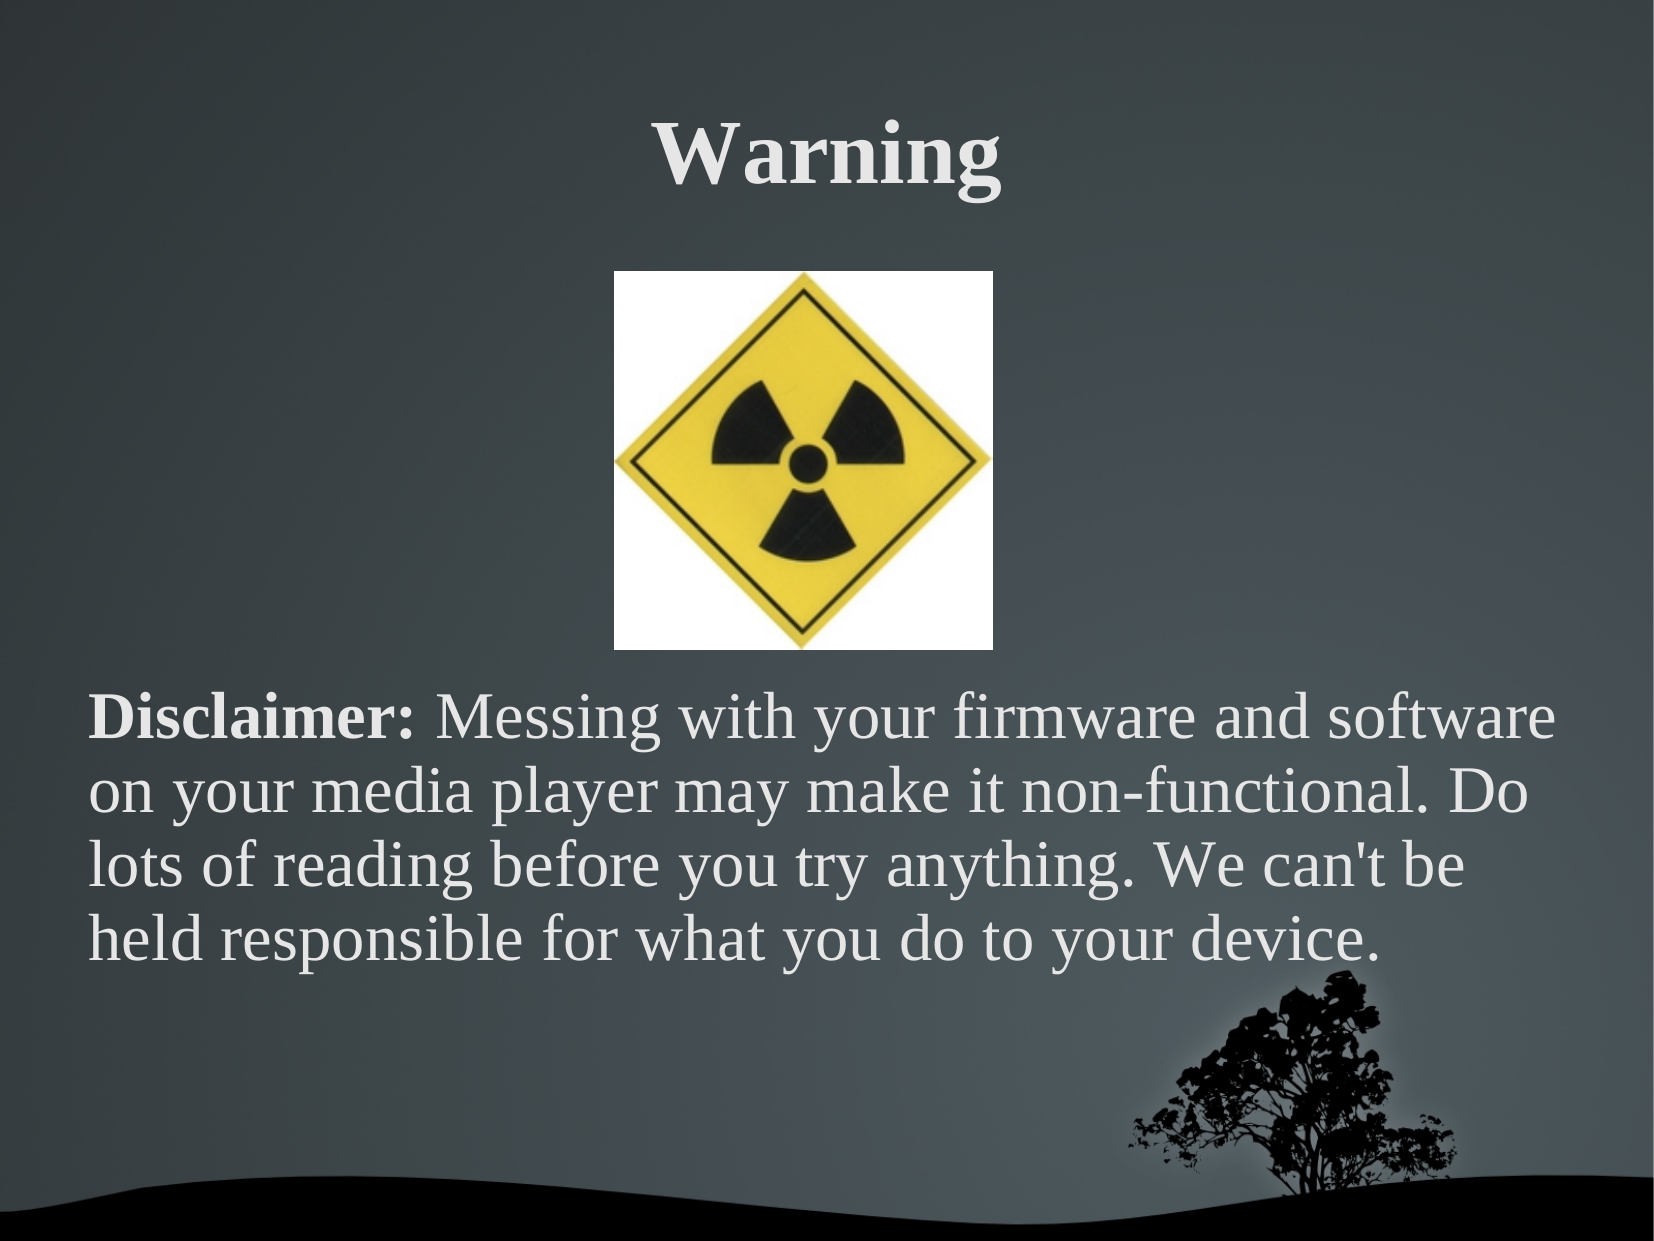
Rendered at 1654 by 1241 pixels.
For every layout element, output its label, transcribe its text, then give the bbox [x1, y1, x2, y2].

picture [0, 0, 1654, 1241]
title Warning [82, 49, 1571, 257]
list Disclaimer: Messing with your firmware and software on your media player may make it non-functional. Do lots of reading before you try anything. We can't be held responsible for what you do to your device. [88, 679, 1565, 1182]
